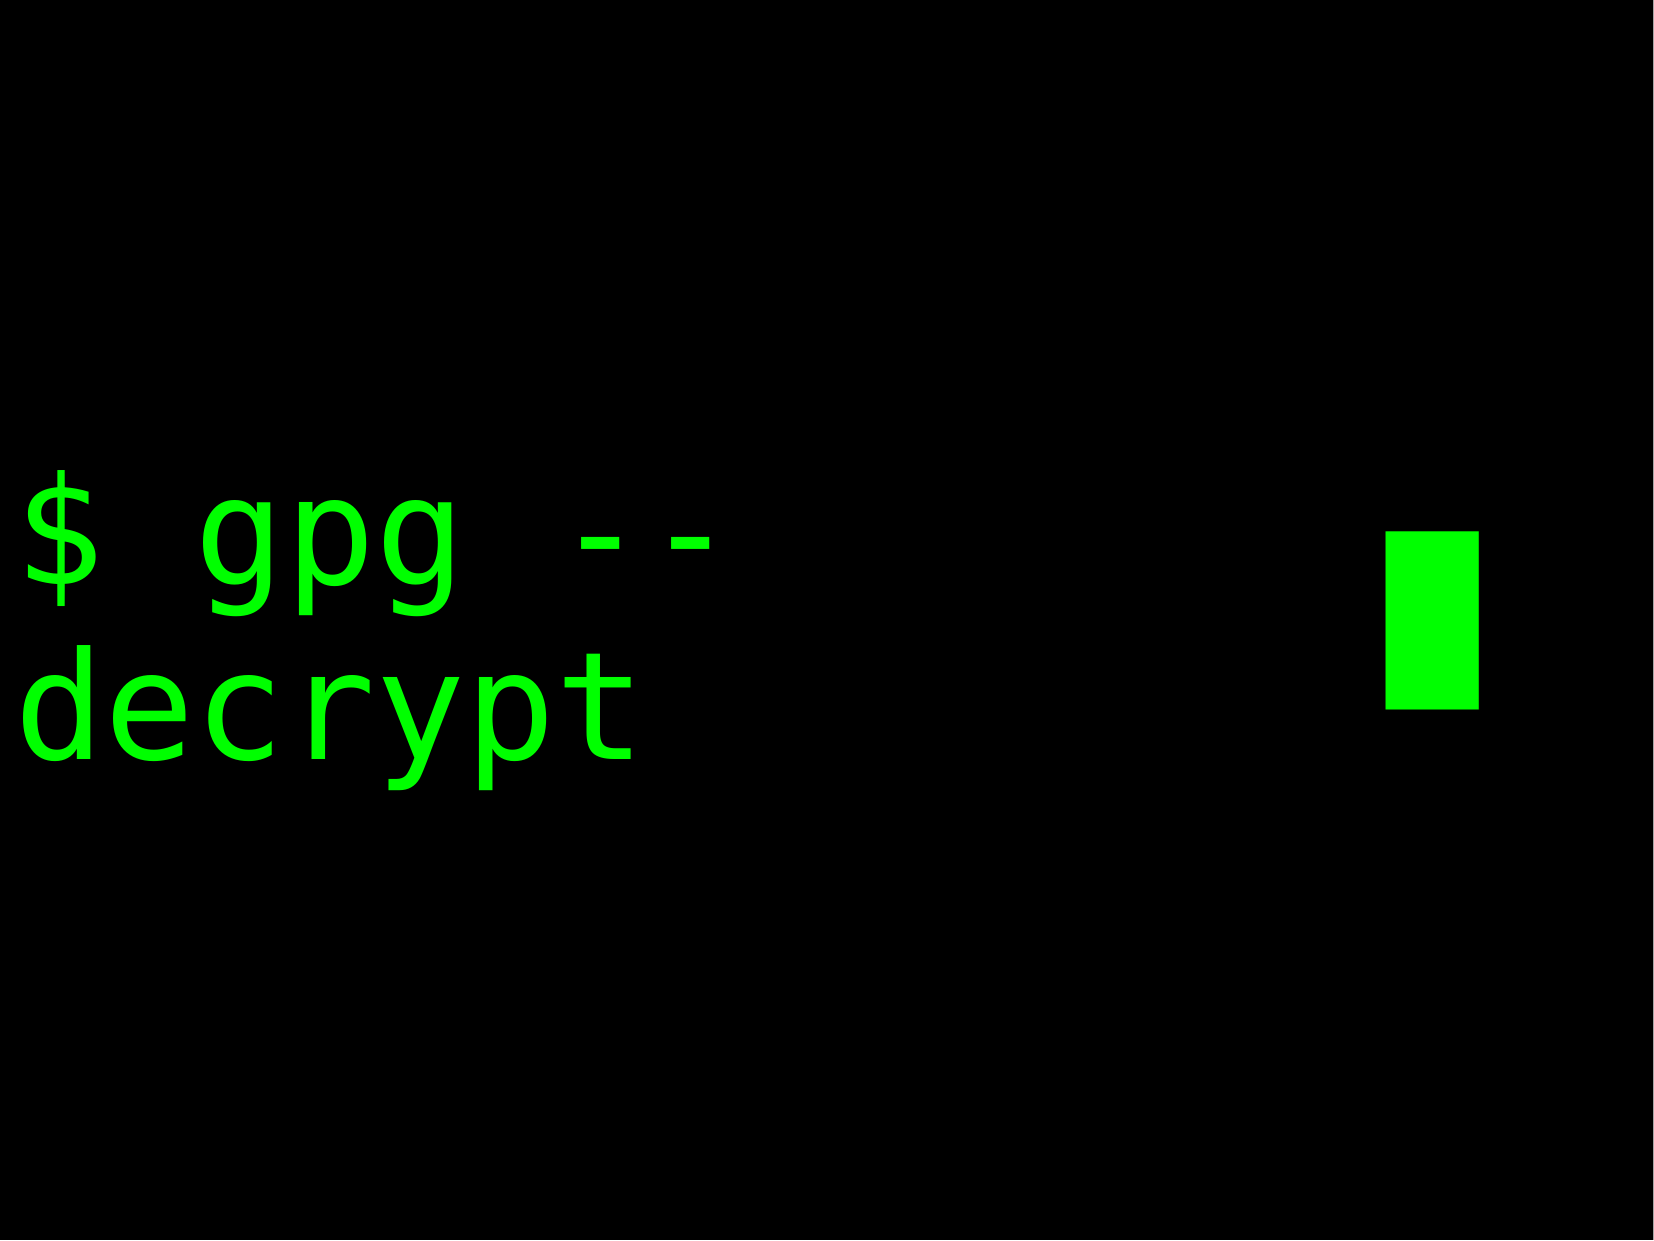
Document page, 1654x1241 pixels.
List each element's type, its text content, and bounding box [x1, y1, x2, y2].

title █ [1387, 523, 1639, 717]
title $ gpg --decrypt [14, 523, 1351, 717]
